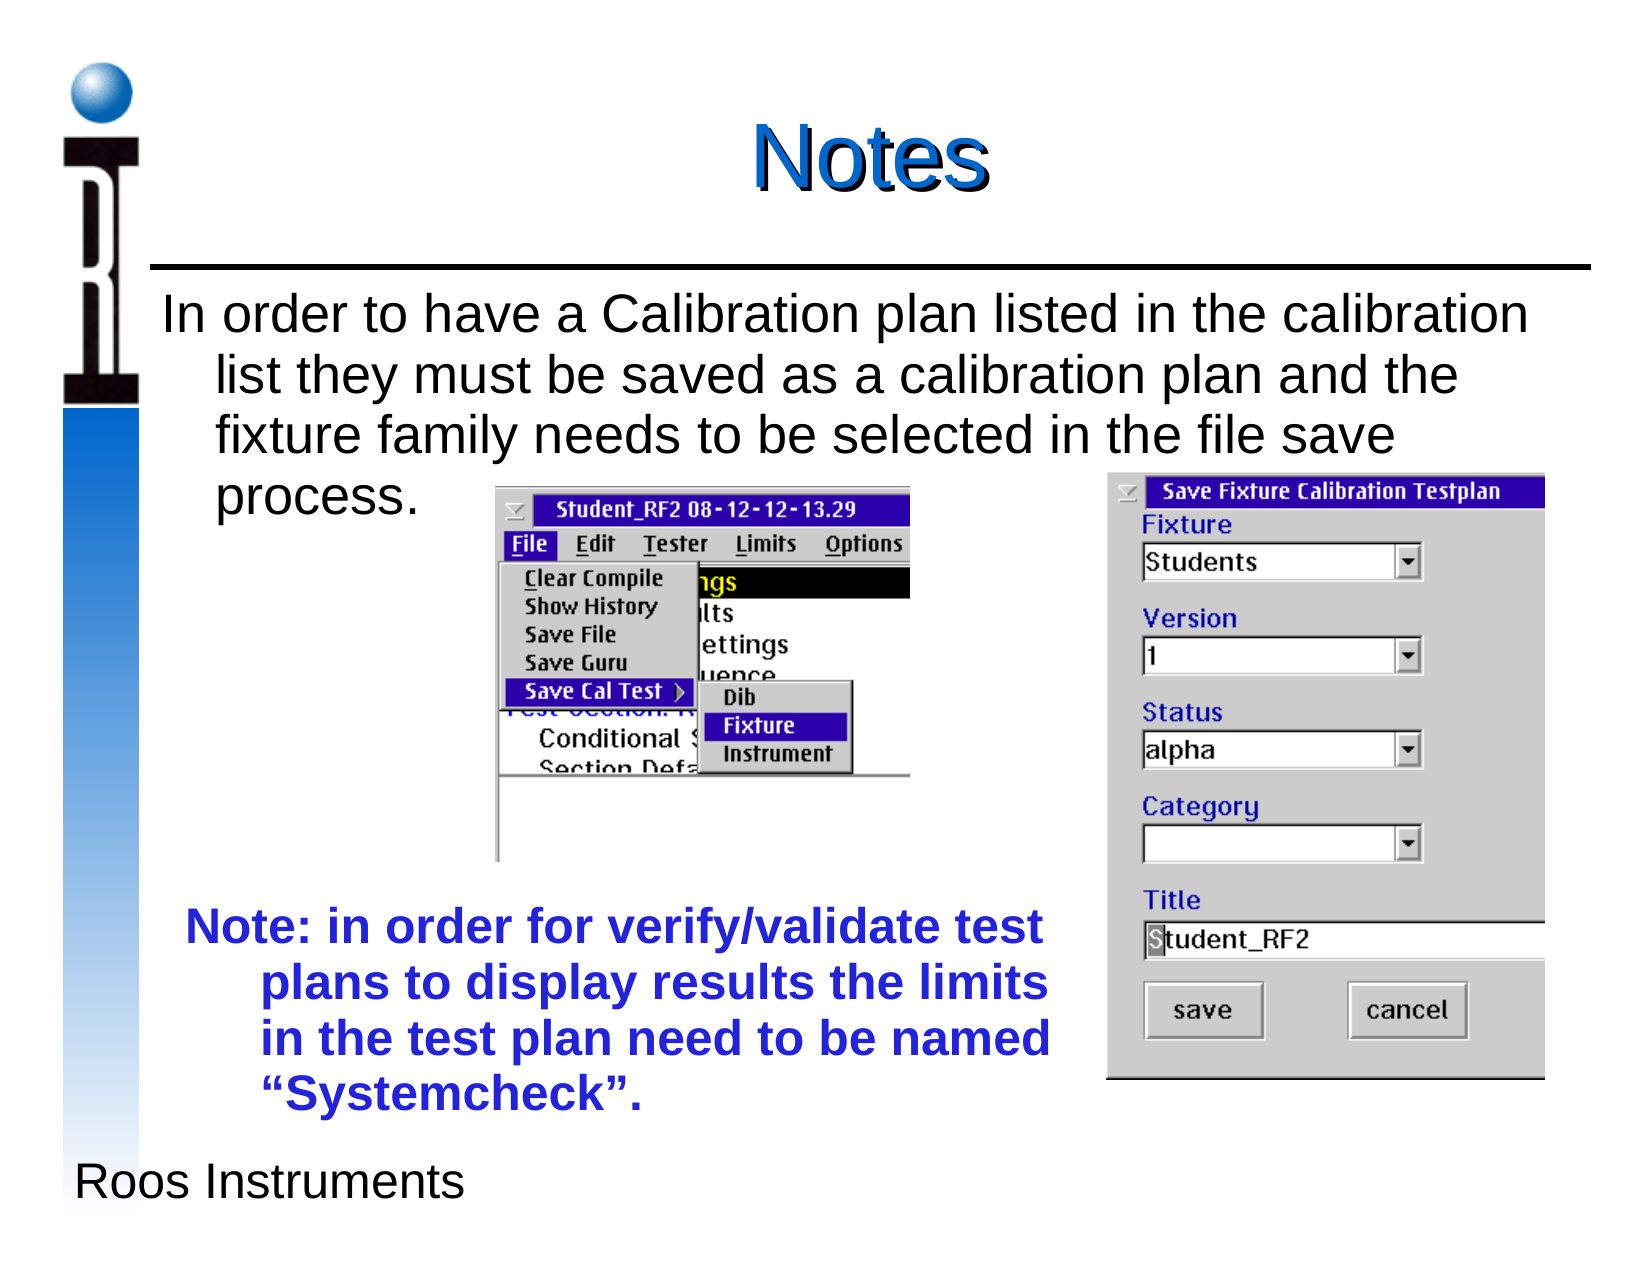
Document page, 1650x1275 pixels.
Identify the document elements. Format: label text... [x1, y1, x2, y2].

picture [59, 59, 144, 411]
text_box Note: in order for verify/validate test plans to display results the limits in the test plan need to be named “Systemcheck”. [170, 890, 1079, 1134]
picture [1106, 471, 1545, 1080]
list In order to have a Calibration plan listed in the calibration list they must be saved as a calibration plan and the fixture family needs to be selected in the file save process. [144, 283, 1591, 1079]
title Notes [147, 59, 1591, 253]
picture [495, 486, 910, 862]
